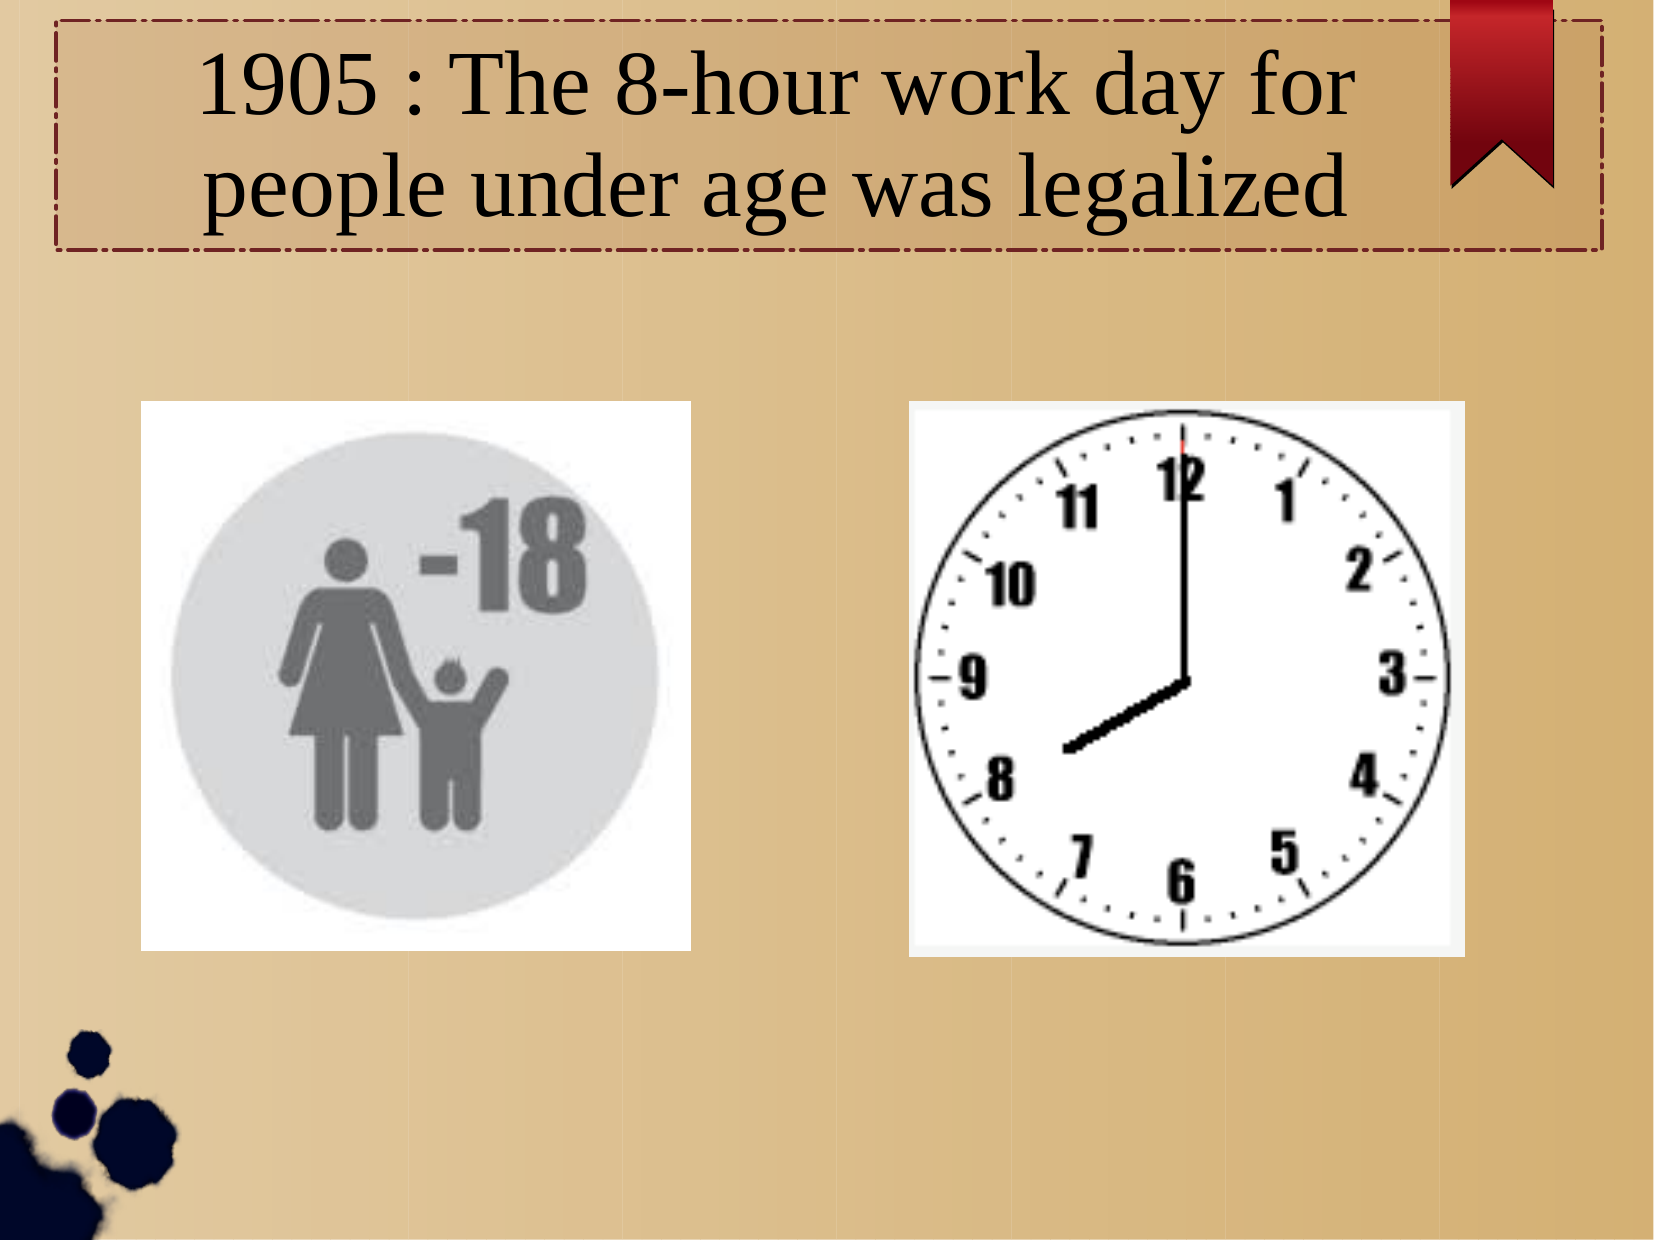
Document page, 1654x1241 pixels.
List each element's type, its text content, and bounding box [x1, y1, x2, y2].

title 1905 : The 8-hour work day for people under age was legalized [112, 33, 1441, 237]
picture [909, 401, 1465, 957]
picture [141, 401, 691, 951]
